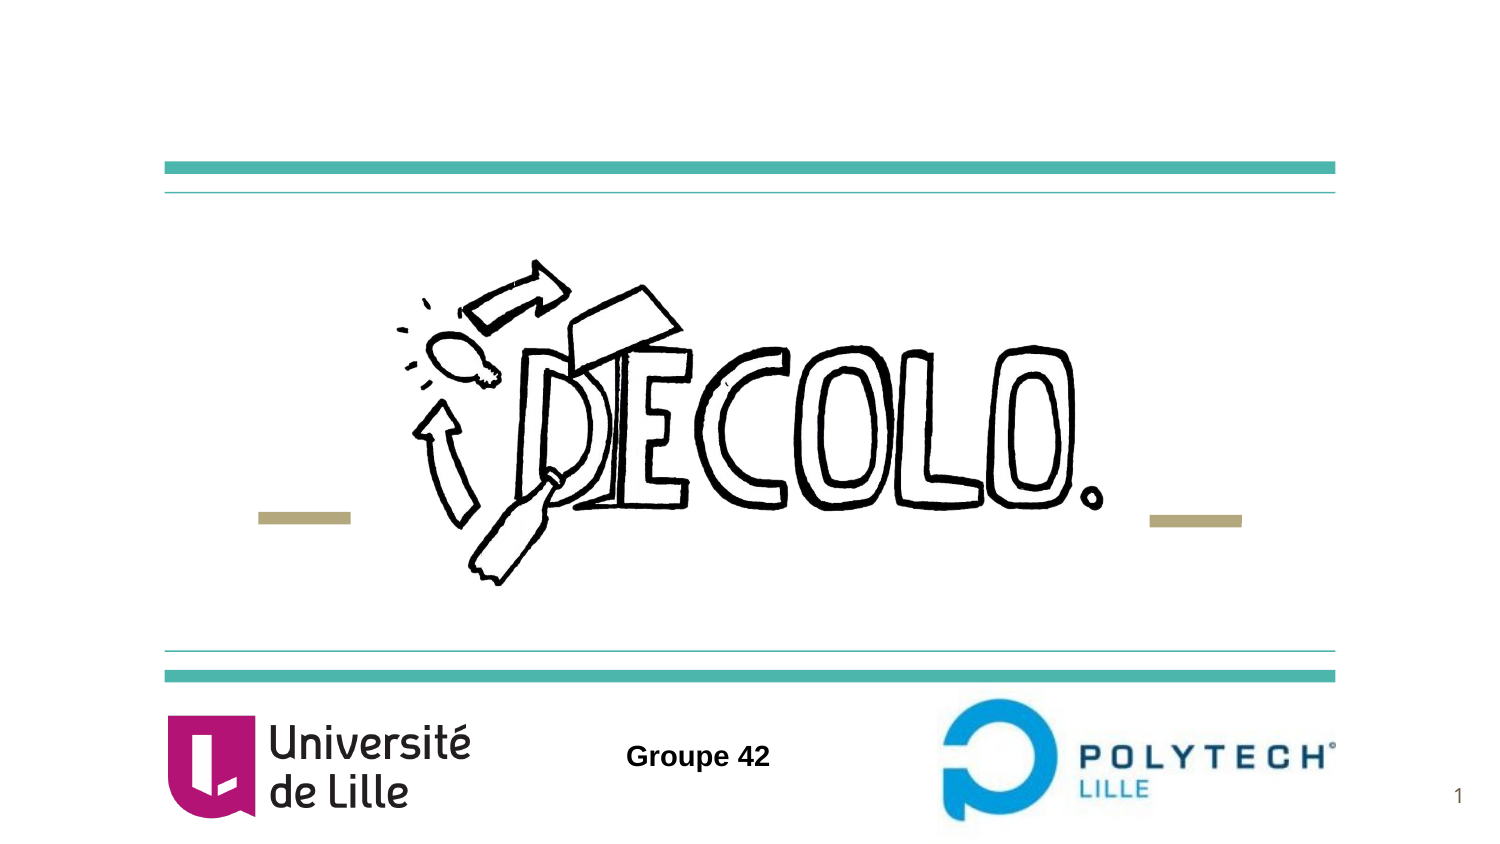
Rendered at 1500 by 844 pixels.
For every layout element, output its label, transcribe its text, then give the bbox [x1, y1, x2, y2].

picture [163, 688, 474, 844]
text_box Groupe 42 [611, 722, 800, 779]
picture [395, 257, 1105, 587]
slide_number <number> [1389, 764, 1480, 830]
picture [937, 686, 1336, 844]
